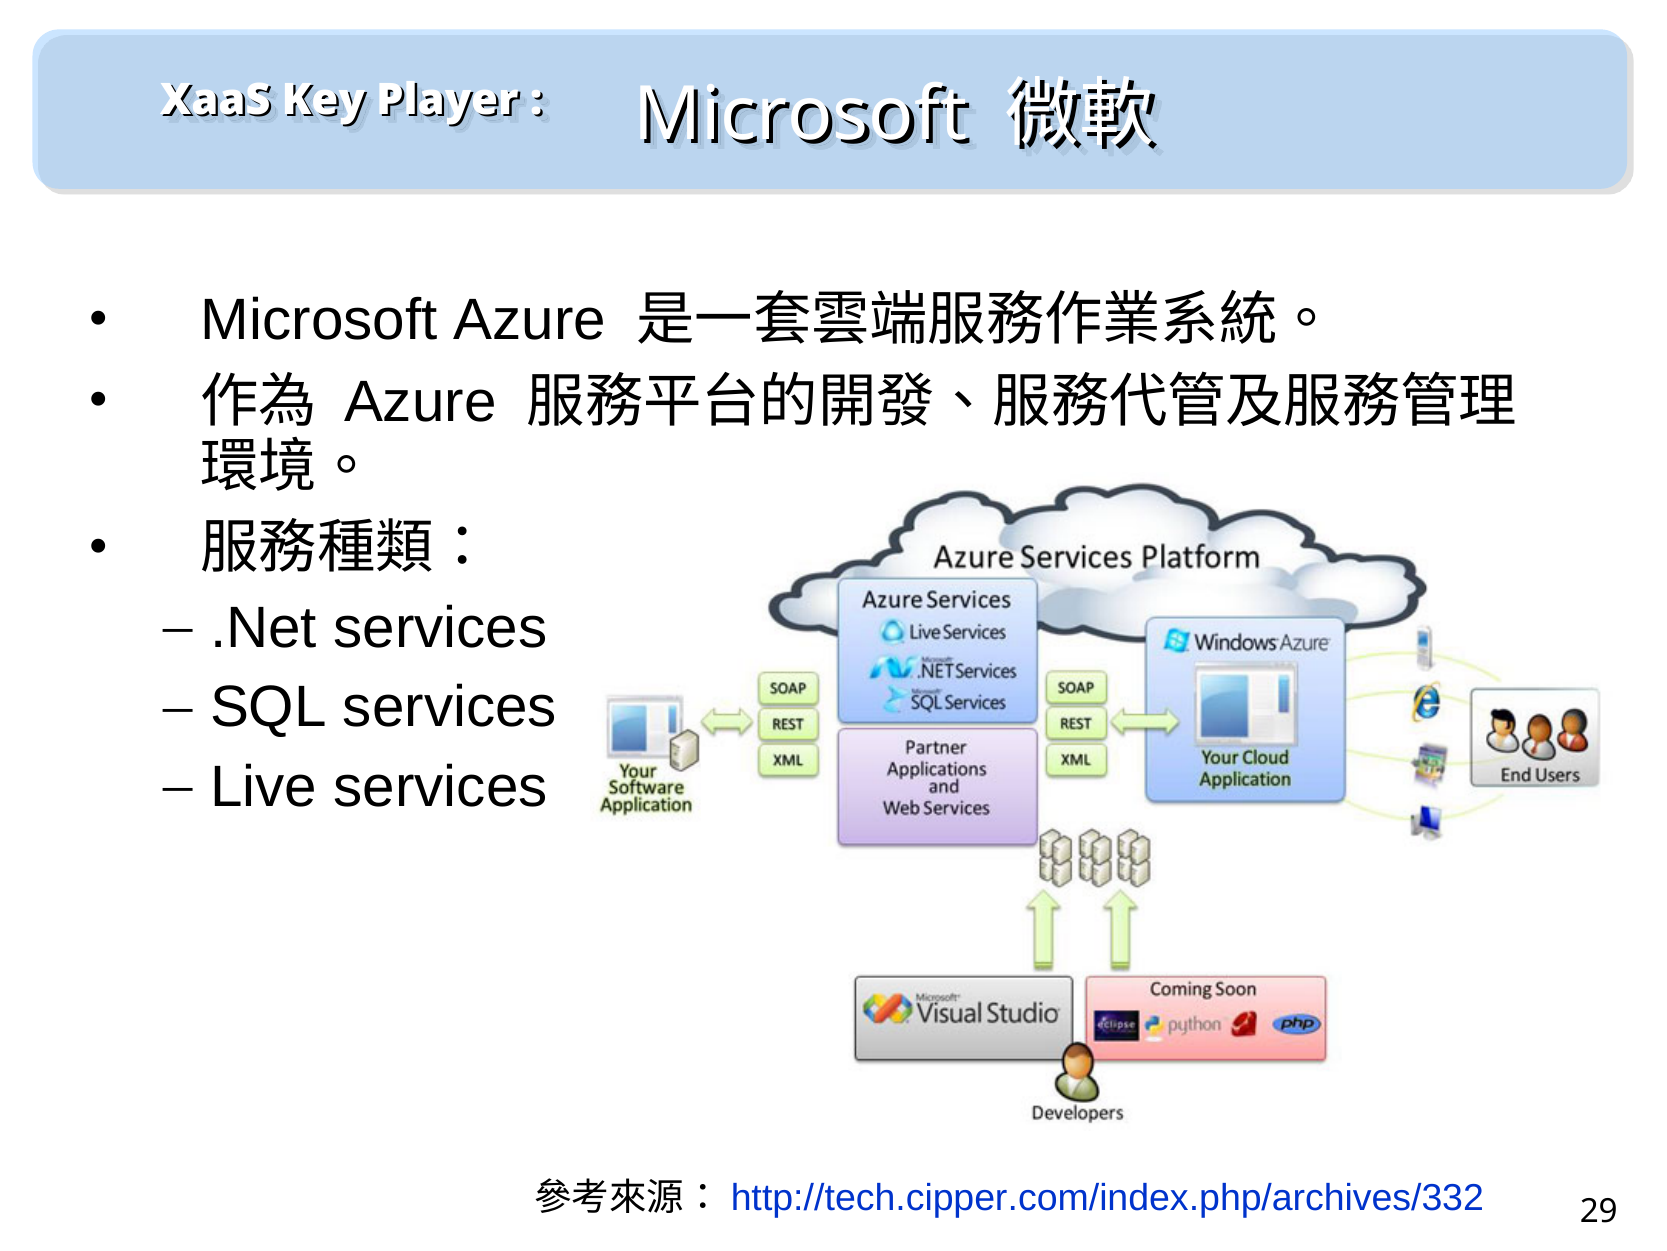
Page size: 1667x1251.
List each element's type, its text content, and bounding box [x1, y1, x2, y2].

text_box 參考來源：http://tech.cipper.com/index.php/archives/332 [519, 1165, 1654, 1241]
picture [590, 472, 1616, 1131]
text_box XaaS Key Player : Microsoft 微軟 [32, 29, 1628, 189]
list Microsoft Azure 是一套雲端服務作業系統。 作為 Azure 服務平台的開發、服務代管及服務管理環境。 服務種類： .Net services SQL services Live services [88, 283, 1565, 1105]
